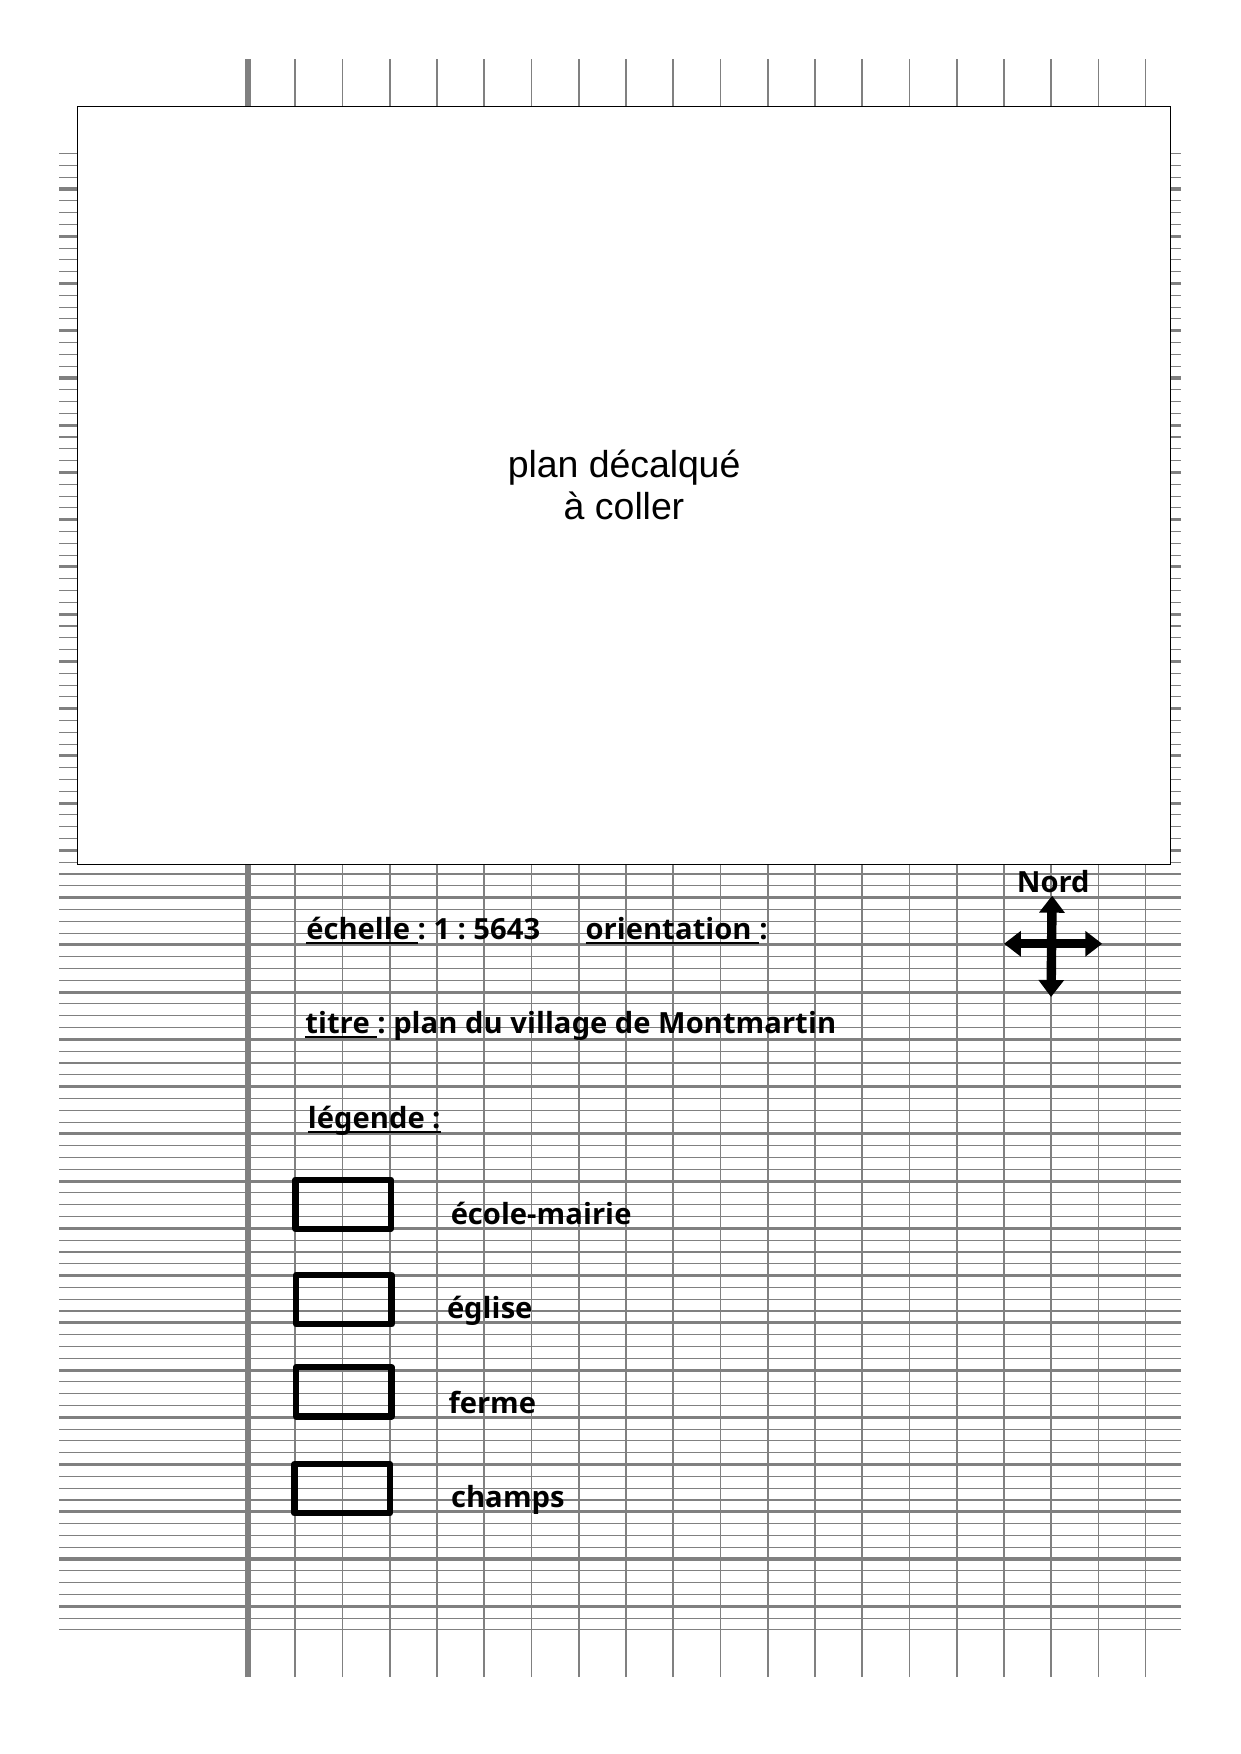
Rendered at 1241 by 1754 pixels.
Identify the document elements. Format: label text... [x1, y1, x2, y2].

text_box église [432, 1279, 777, 1369]
text_box champs [436, 1469, 780, 1559]
text_box légende : [293, 1089, 637, 1179]
text_box Nord [1002, 853, 1115, 929]
text_box échelle : 1 : 5643 orientation : [1057, 900, 1173, 976]
text_box ferme [433, 1375, 778, 1465]
text_box école-mairie [436, 1185, 780, 1275]
text_box titre : plan du village de Montmartin [290, 995, 1172, 1071]
text_box échelle : 1 : 5643 orientation : [291, 900, 1047, 976]
text_box plan décalqué à coller [77, 106, 1171, 865]
